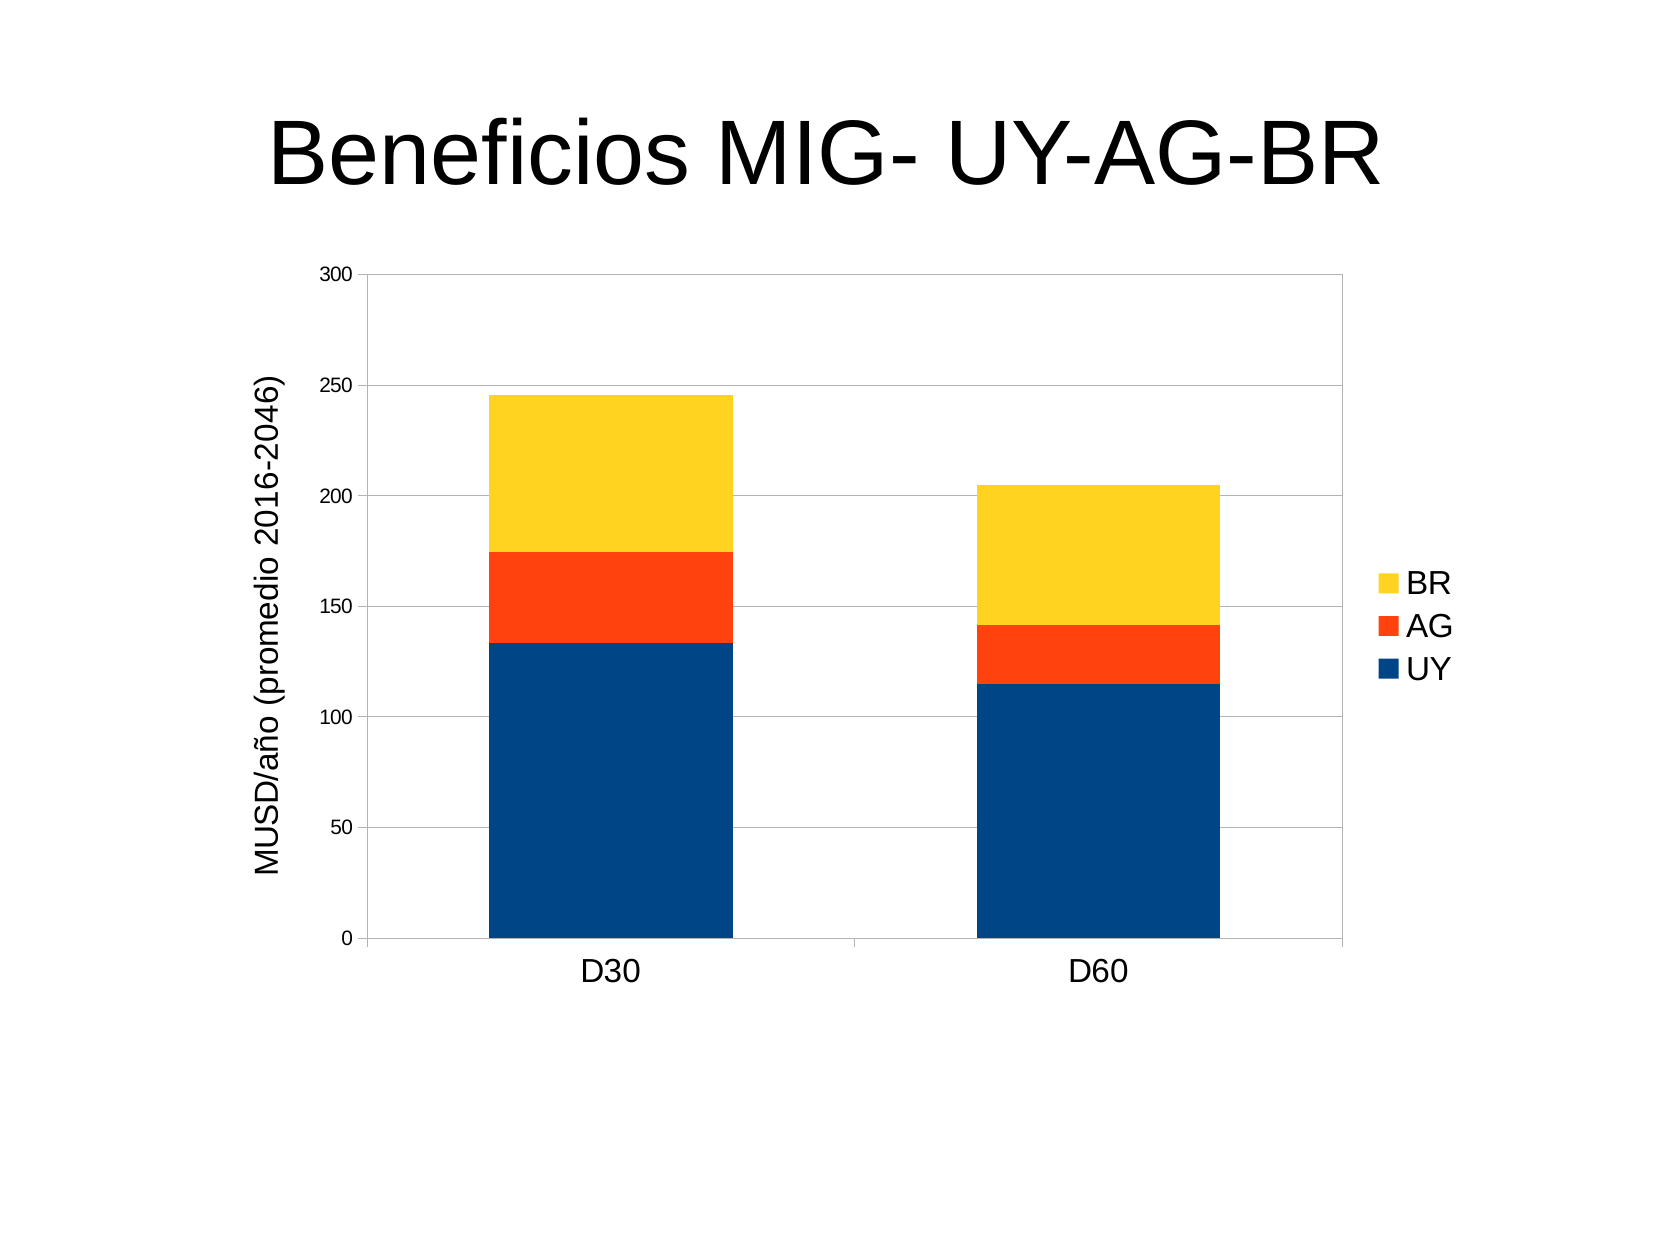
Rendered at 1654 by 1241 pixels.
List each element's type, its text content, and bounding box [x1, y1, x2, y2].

chart [211, 248, 1477, 1004]
title Beneficios MIG- UY-AG-BR [82, 49, 1571, 257]
